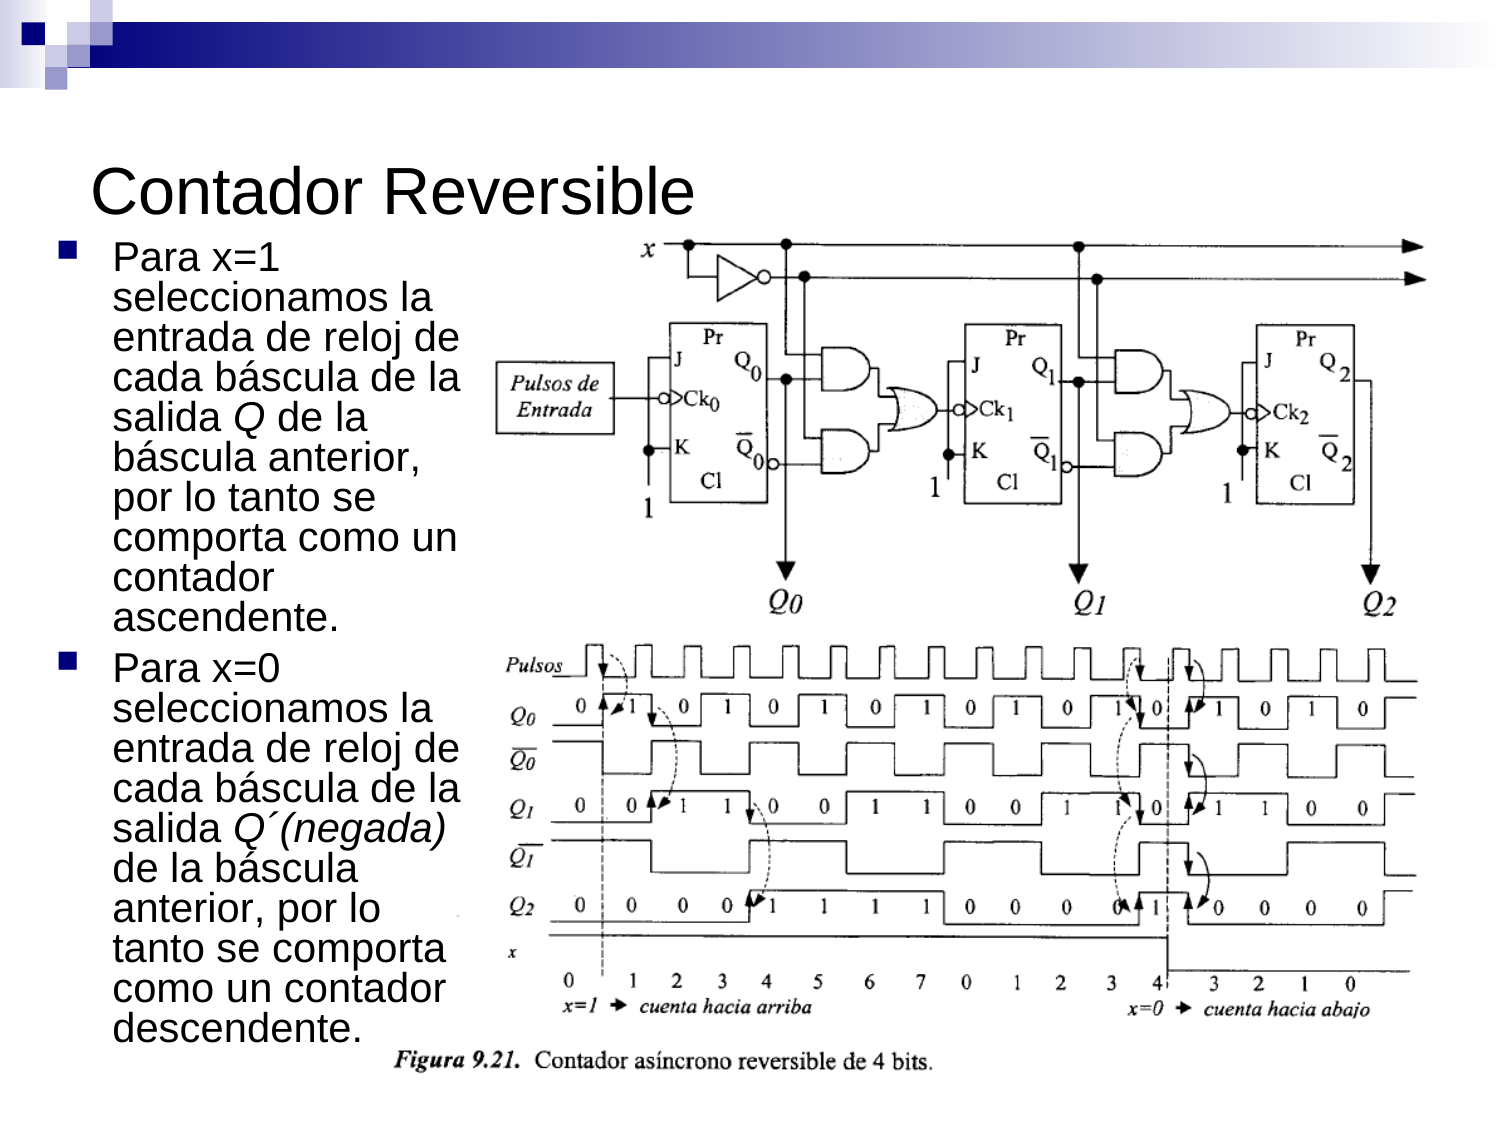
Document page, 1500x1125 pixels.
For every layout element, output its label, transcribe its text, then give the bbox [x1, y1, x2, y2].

title Contador Reversible [75, 75, 1426, 300]
picture [360, 220, 1471, 1090]
list Para x=1 seleccionamos la entrada de reloj de cada báscula de la salida Q de la báscula anterior, por lo tanto se comporta como un contador ascendente. Para x=0 seleccionamos la entrada de reloj de cada báscula de la salida Q´(negada) de la báscula anterior, por lo tanto se comporta como un contador descendente. [41, 231, 492, 1071]
